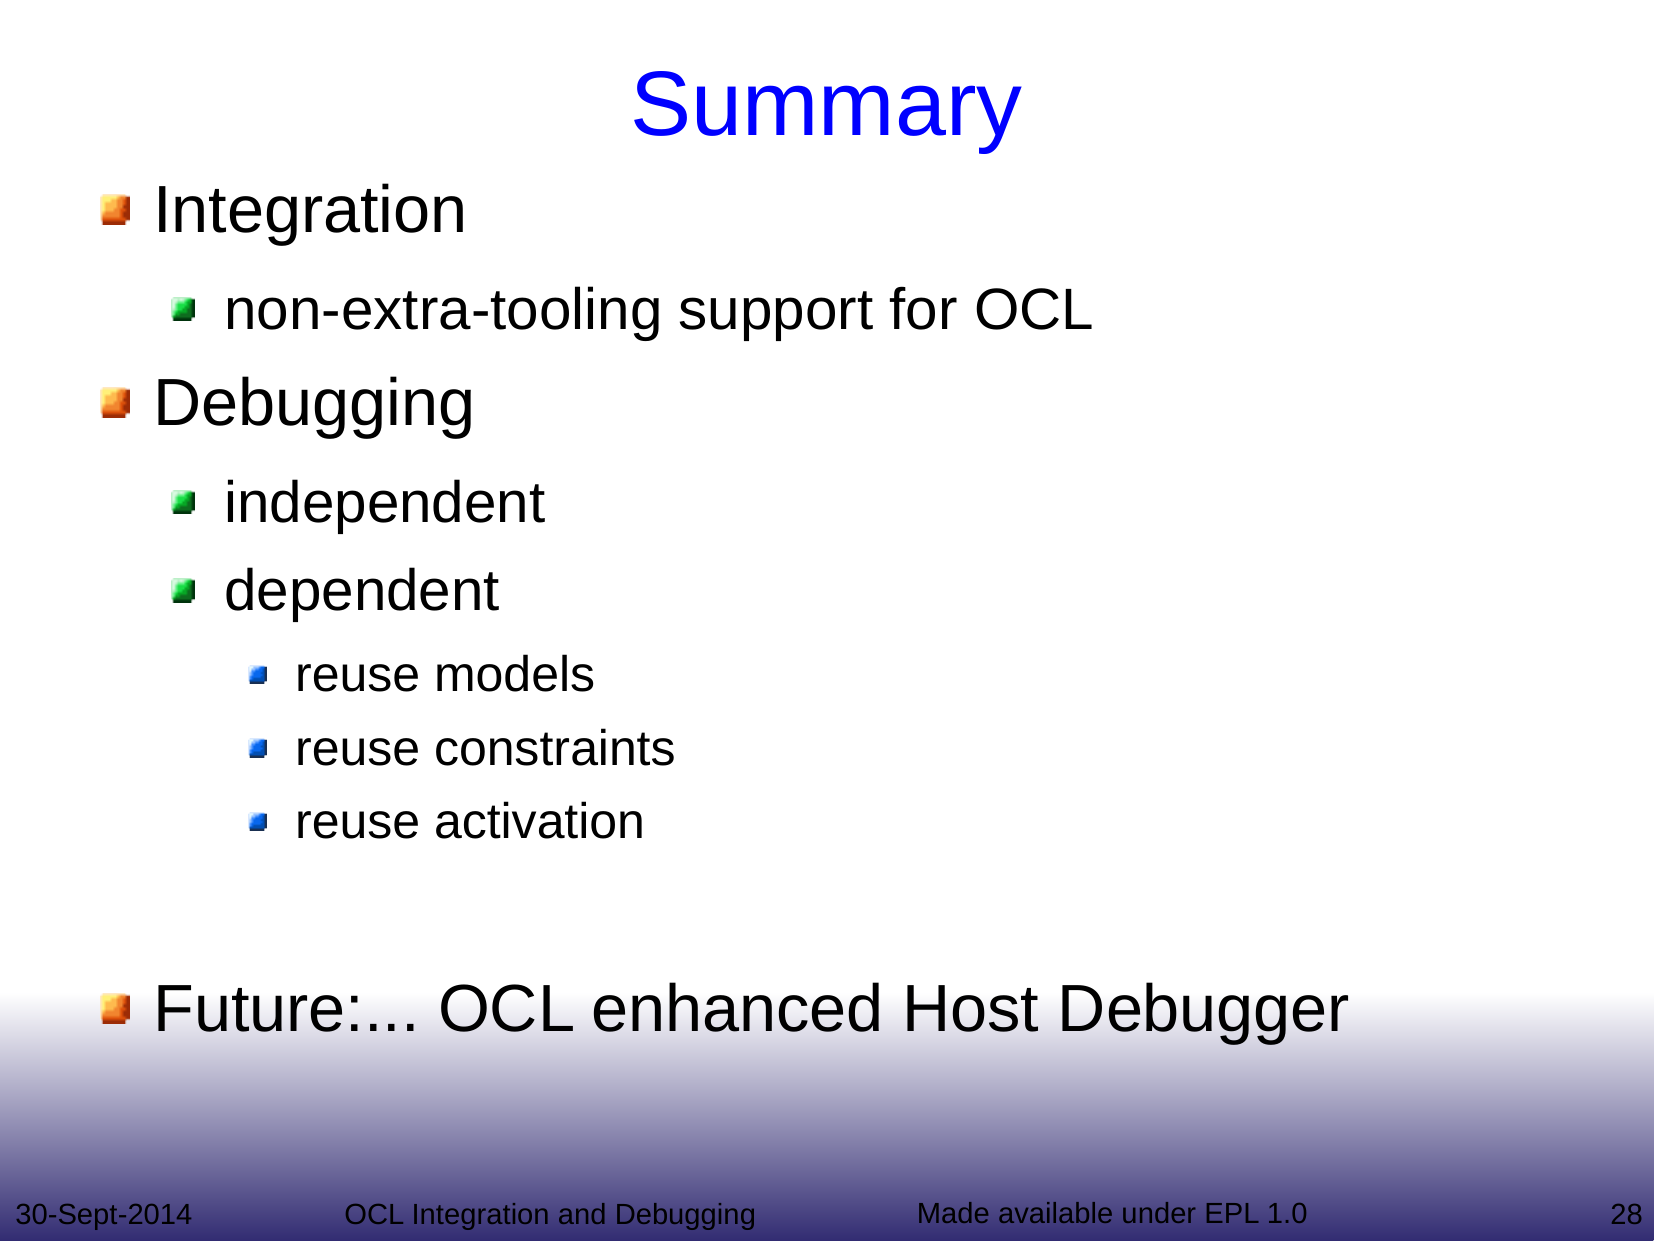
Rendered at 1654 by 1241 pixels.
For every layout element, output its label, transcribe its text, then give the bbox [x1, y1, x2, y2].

title Summary [82, 49, 1571, 158]
list Integration non-extra-tooling support for OCL Debugging independent dependent reuse models reuse constraints reuse activation Future:... OCL enhanced Host Debugger [82, 172, 1571, 1150]
